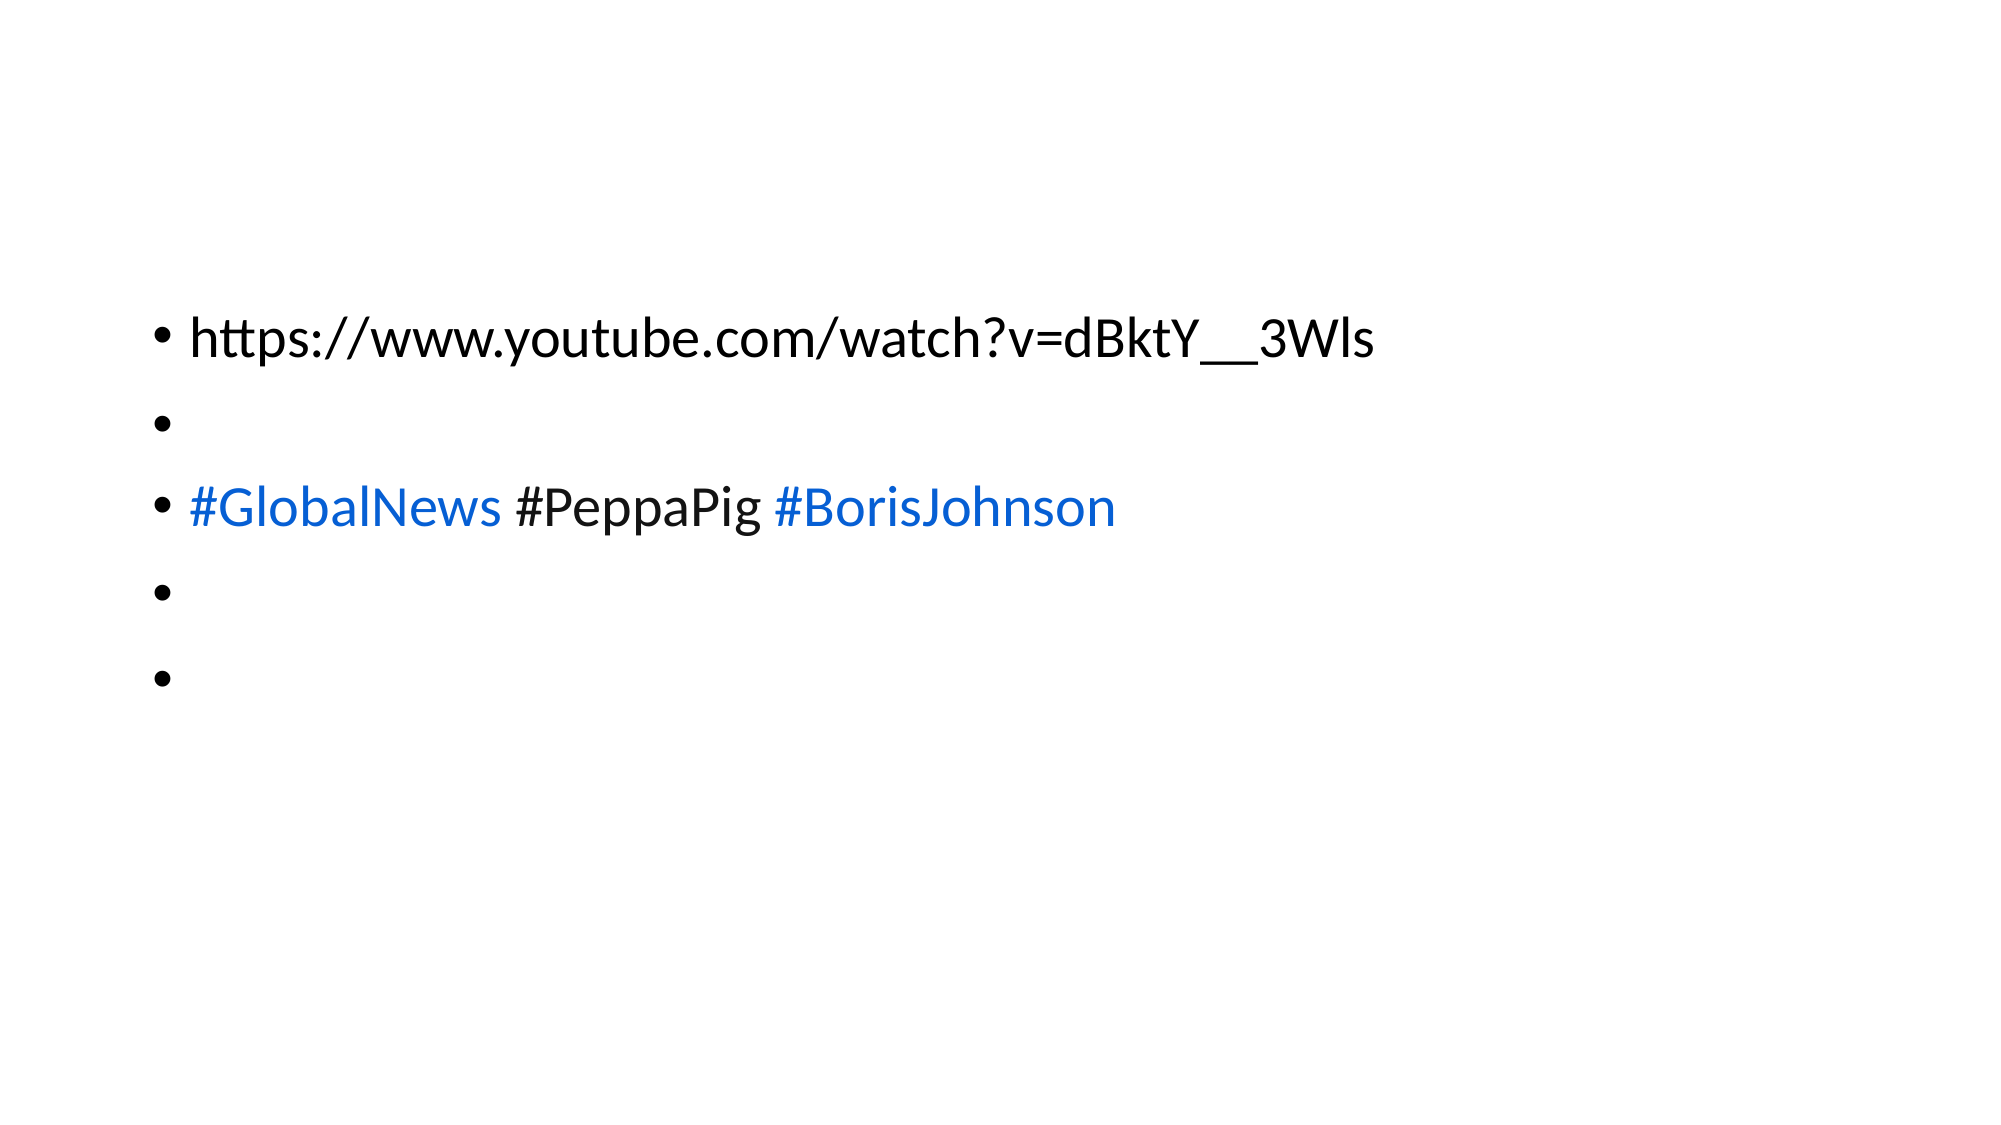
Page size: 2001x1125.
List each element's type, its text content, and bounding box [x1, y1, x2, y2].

list https://www.youtube.com/watch?v=dBktY__3Wls #GlobalNews #PeppaPig #BorisJohnson [137, 299, 1863, 1014]
